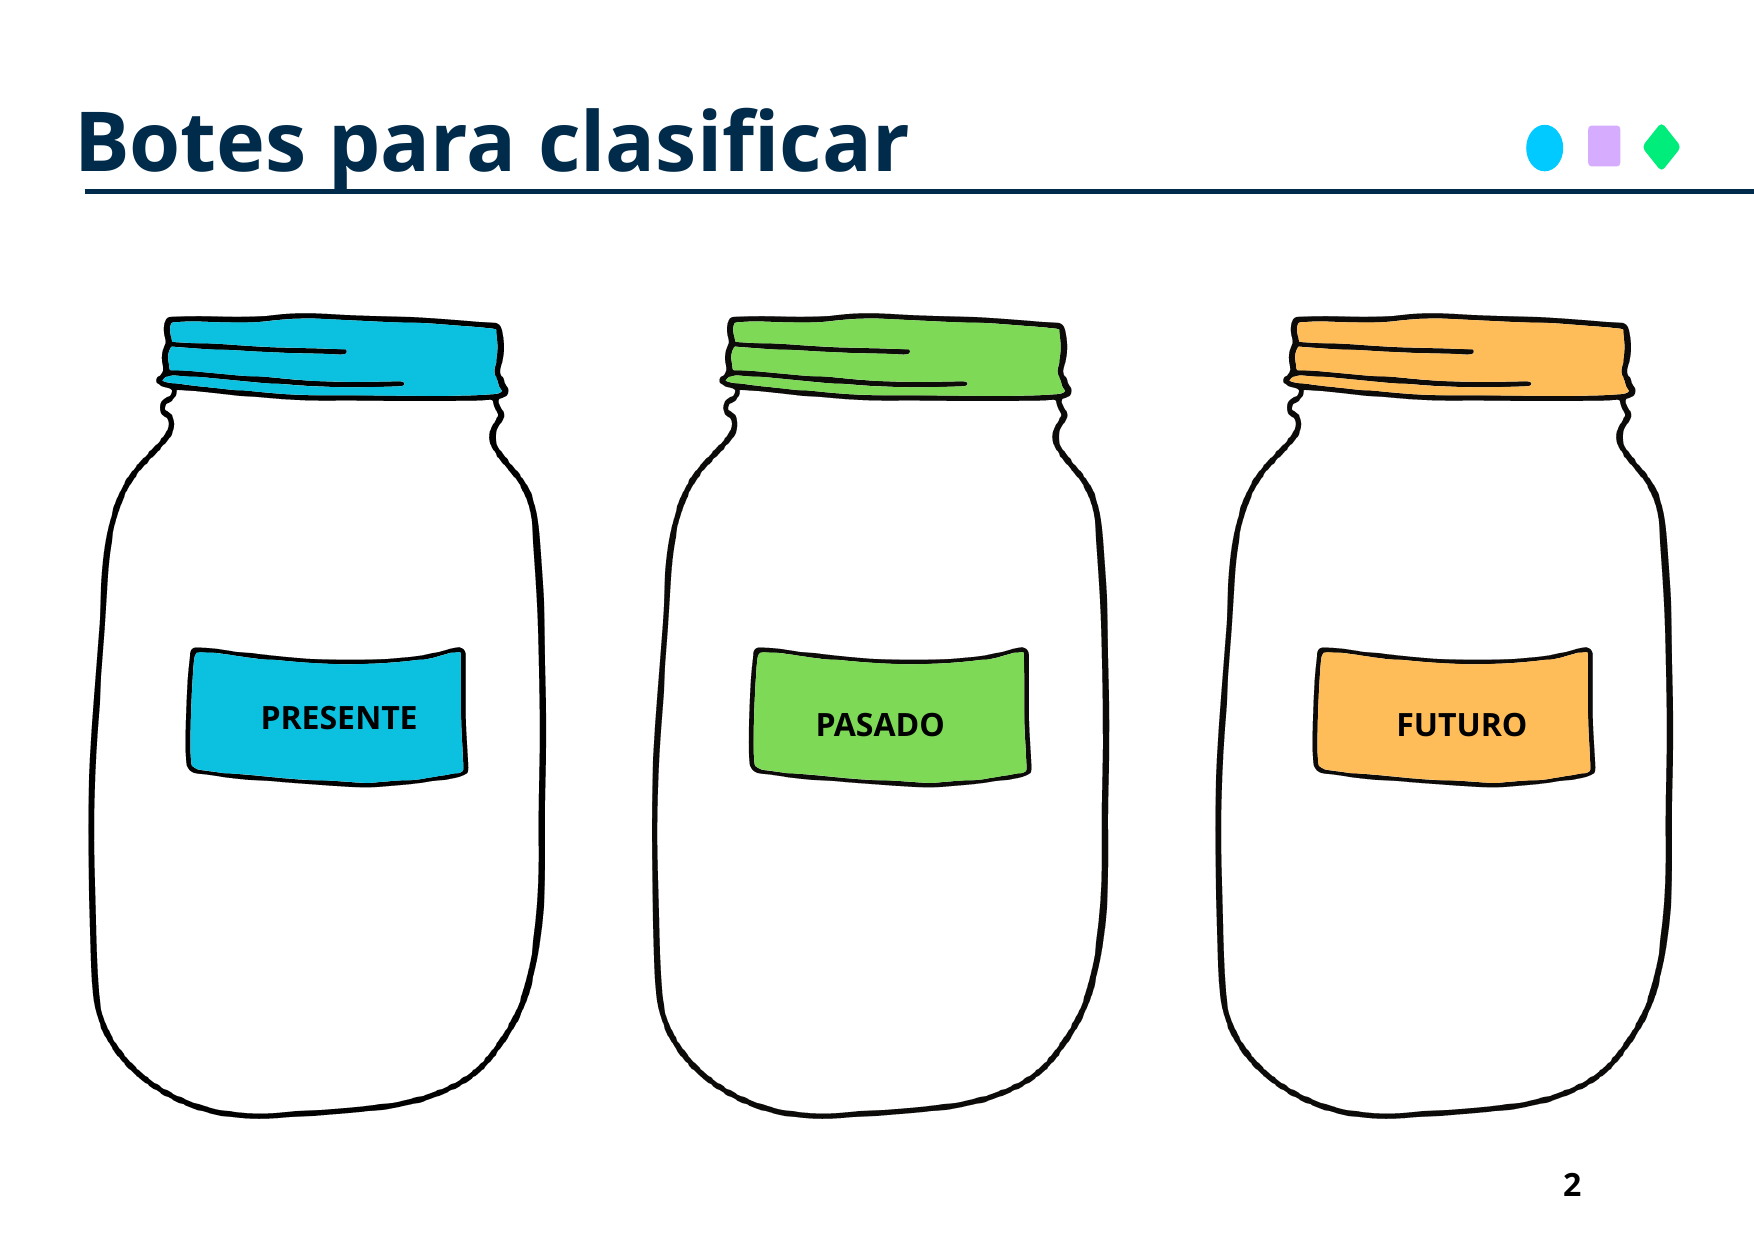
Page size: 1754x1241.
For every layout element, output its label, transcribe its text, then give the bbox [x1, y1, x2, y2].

title Botes para clasificar [74, 32, 1404, 196]
text_box PRESENTE [235, 689, 443, 745]
picture [59, 265, 1703, 1138]
text_box PASADO [776, 696, 984, 752]
text_box FUTURO [1358, 696, 1566, 752]
